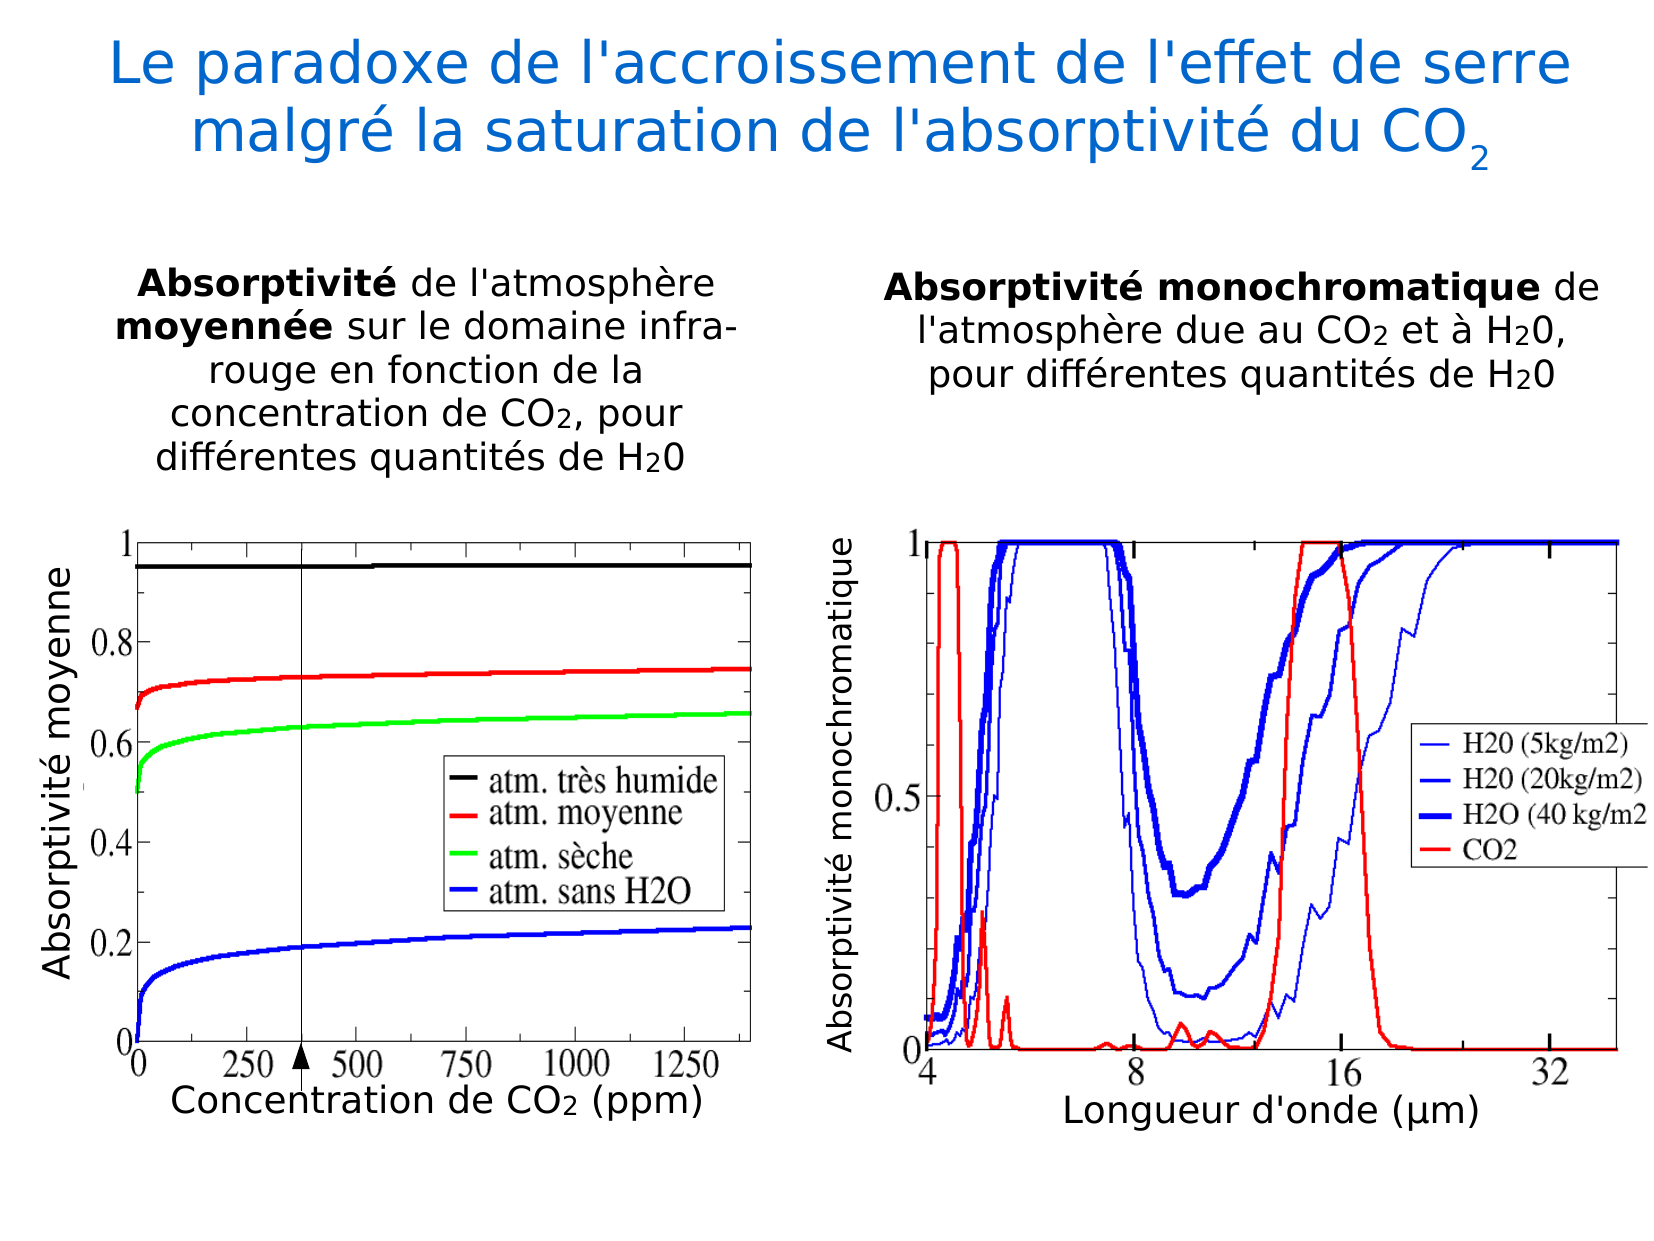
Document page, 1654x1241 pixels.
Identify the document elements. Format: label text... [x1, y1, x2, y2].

text_box Absorptivité monochromatique [820, 513, 860, 1077]
text_box Absorptivité de l'atmosphère moyennée sur le domaine infra-rouge en fonction de la concentration de CO2, pour différentes quantités de H20 [84, 253, 769, 504]
picture [45, 506, 799, 1148]
text_box Concentration de CO2 (ppm) [128, 1078, 747, 1123]
picture [840, 498, 1648, 1108]
text_box Absorptivité monochromatique de l'atmosphère due au CO2 et à H20, pour différentes quantités de H20 [856, 258, 1628, 421]
text_box Le paradoxe de l'accroissement de l'effet de serre malgré la saturation de l'absorptivité du CO2 [75, 22, 1607, 187]
text_box Longueur d'onde (μm) [1011, 1088, 1532, 1133]
text_box Absorptivité moyenne [34, 539, 79, 1007]
text_box [79, 539, 84, 1007]
